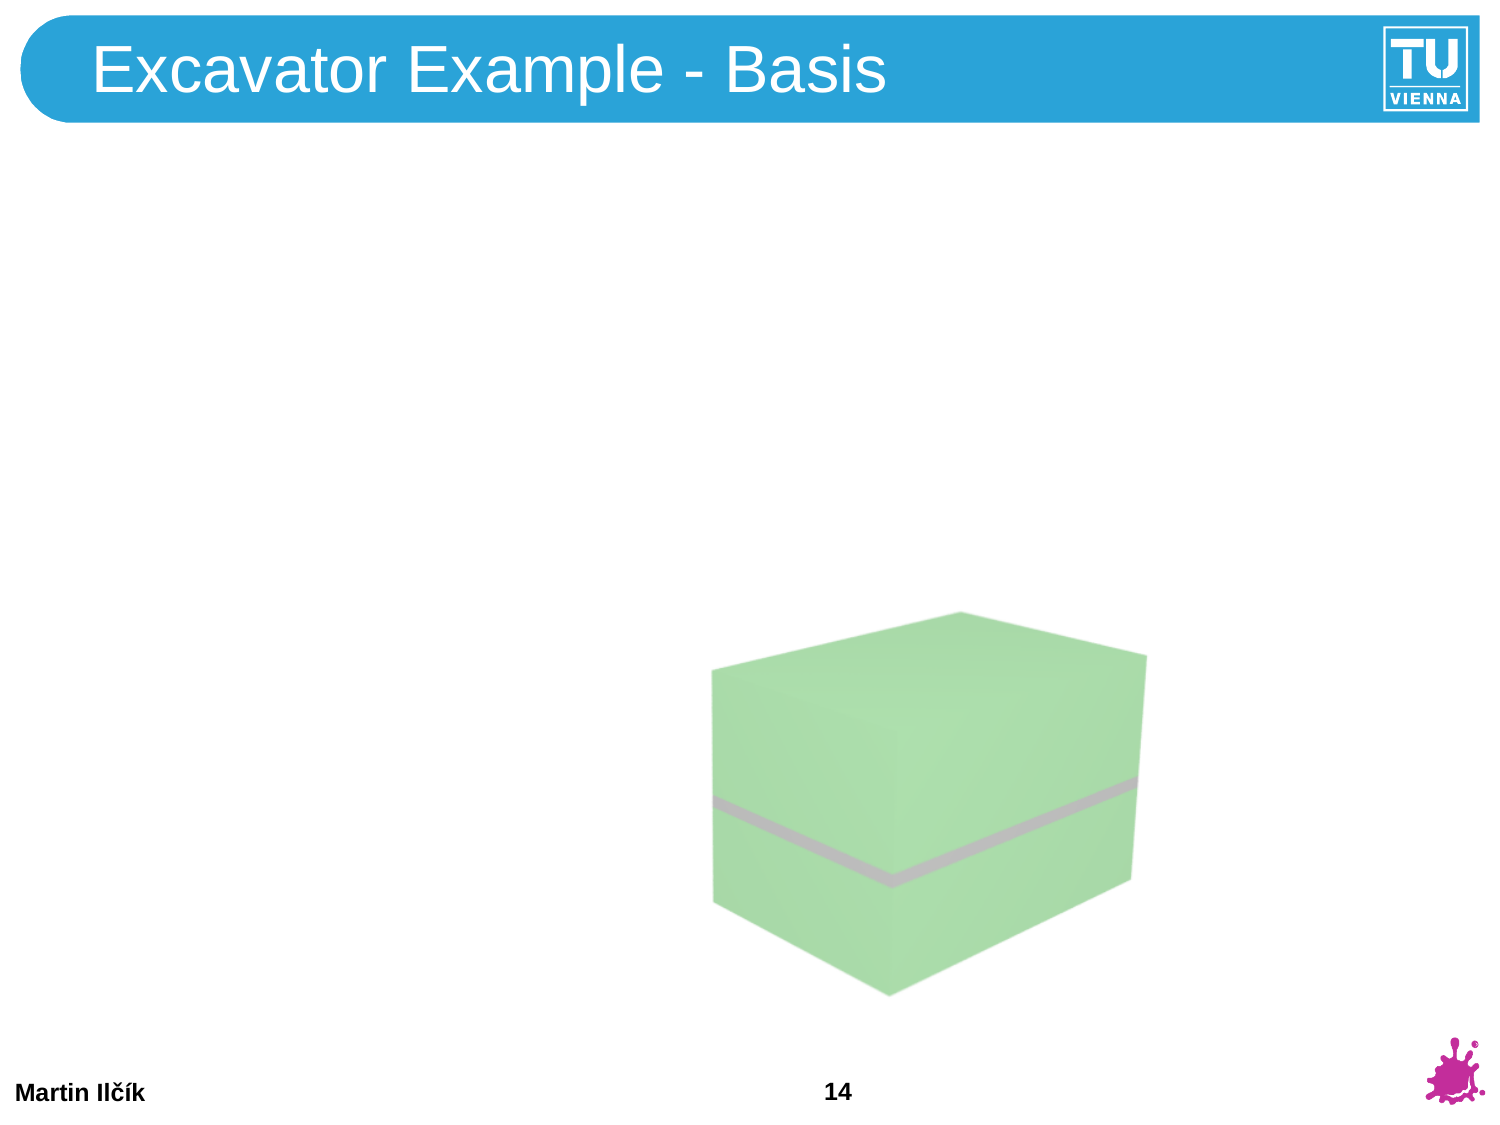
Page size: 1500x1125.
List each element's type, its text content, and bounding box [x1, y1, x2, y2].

title Excavator Example - Basis [76, 7, 1350, 132]
picture [116, 131, 1376, 1077]
text_box Martin Ilčík [0, 1068, 617, 1117]
text_box 41 [749, 1077, 927, 1117]
